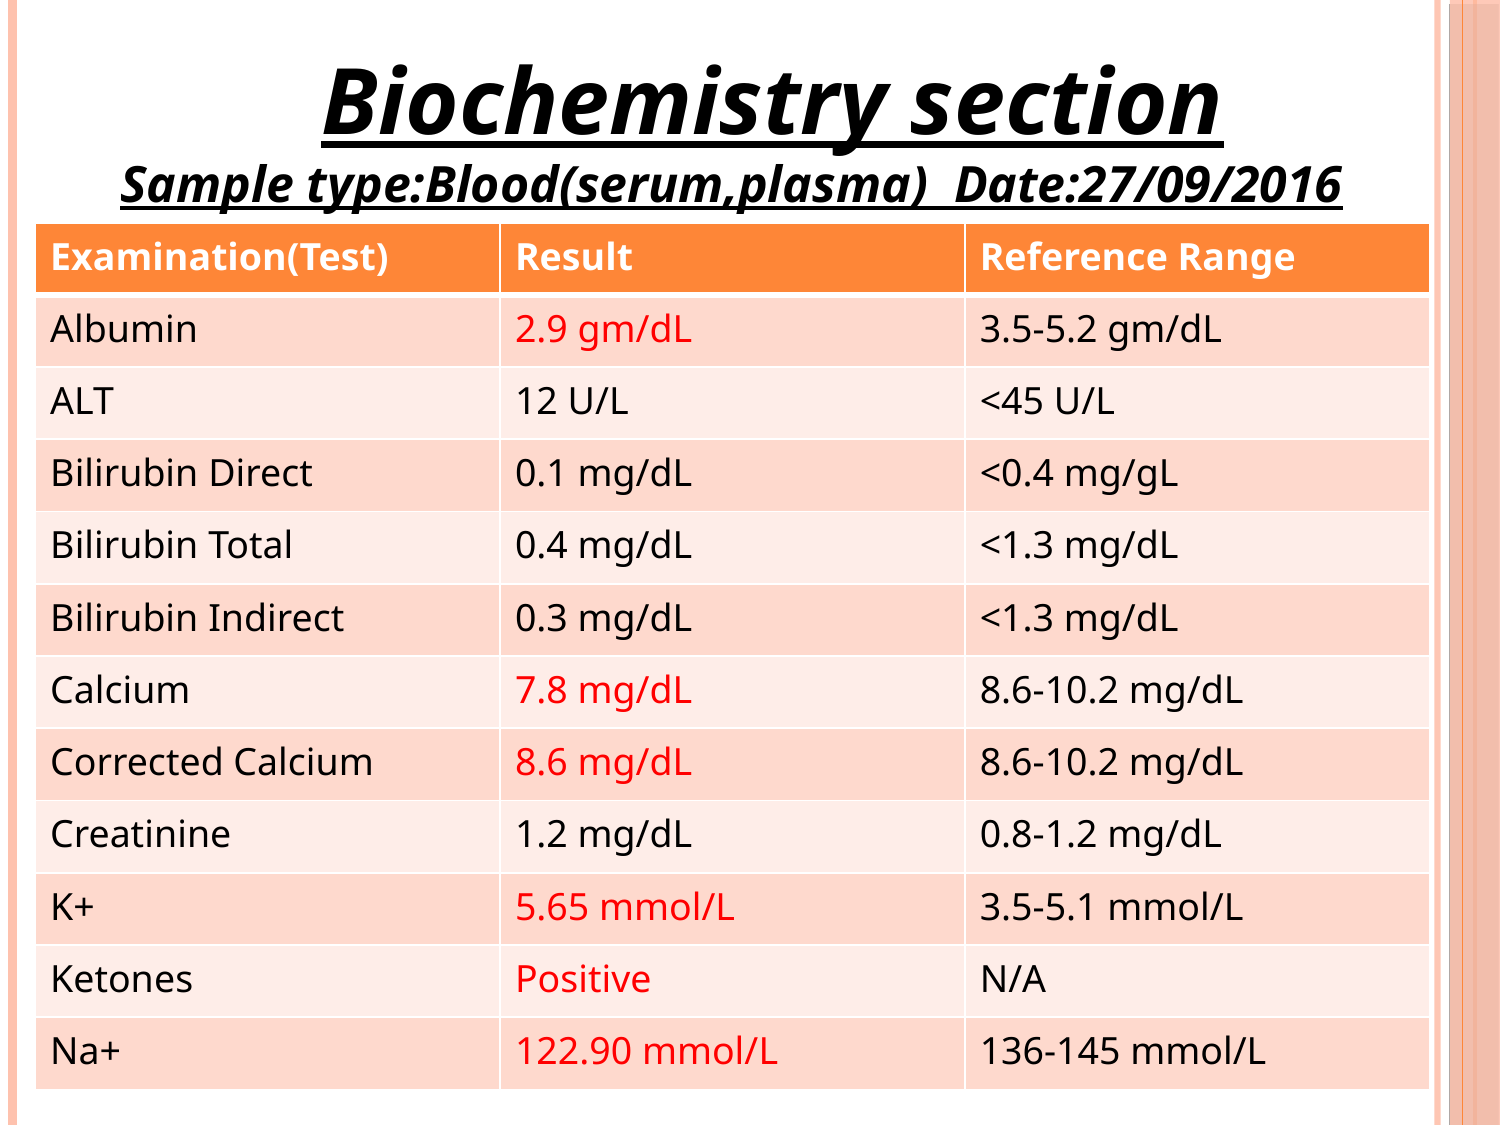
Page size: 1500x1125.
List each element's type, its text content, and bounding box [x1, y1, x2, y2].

table_cell 136-145 mmol/L [966, 1018, 1429, 1089]
table_cell N/A [966, 946, 1429, 1016]
table_cell Corrected Calcium [36, 729, 499, 800]
table_cell Positive [501, 946, 964, 1016]
table_cell 12 U/L [501, 368, 964, 438]
table_cell 3.5-5.2 gm/dL [966, 298, 1429, 366]
table_cell Calcium [36, 657, 499, 727]
table_cell Na+ [36, 1018, 499, 1089]
table_cell 1.2 mg/dL [501, 801, 964, 872]
table_cell 5.65 mmol/L [501, 874, 964, 944]
table_cell 8.6-10.2 mg/dL [966, 729, 1429, 800]
table_cell 7.8 mg/dL [501, 657, 964, 727]
table_cell Creatinine [36, 801, 499, 872]
table_cell 0.8-1.2 mg/dL [966, 801, 1429, 872]
table_cell 0.3 mg/dL [501, 585, 964, 655]
table_cell 8.6-10.2 mg/dL [966, 657, 1429, 727]
text_box Biochemistry section Sample type:Blood(serum,plasma) Date:27/09/2016 [105, 35, 1441, 220]
table_cell 2.9 gm/dL [501, 298, 964, 366]
table_header Result [501, 224, 964, 292]
table_cell <1.3 mg/dL [966, 512, 1429, 583]
table_cell 8.6 mg/dL [501, 729, 964, 800]
table_cell Bilirubin Direct [36, 440, 499, 511]
table_cell <45 U/L [966, 368, 1429, 438]
table_cell Bilirubin Indirect [36, 585, 499, 655]
table_cell K+ [36, 874, 499, 944]
table_cell Albumin [36, 298, 499, 366]
table_cell Bilirubin Total [36, 512, 499, 583]
table_cell <0.4 mg/gL [966, 440, 1429, 511]
table_header Reference Range [966, 224, 1429, 292]
table_cell ALT [36, 368, 499, 438]
table_cell 122.90 mmol/L [501, 1018, 964, 1089]
table_cell 3.5-5.1 mmol/L [966, 874, 1429, 944]
table_cell <1.3 mg/dL [966, 585, 1429, 655]
table_cell 0.4 mg/dL [501, 512, 964, 583]
table_cell 0.1 mg/dL [501, 440, 964, 511]
table_header Examination(Test) [36, 224, 499, 292]
table_cell Ketones [36, 946, 499, 1016]
